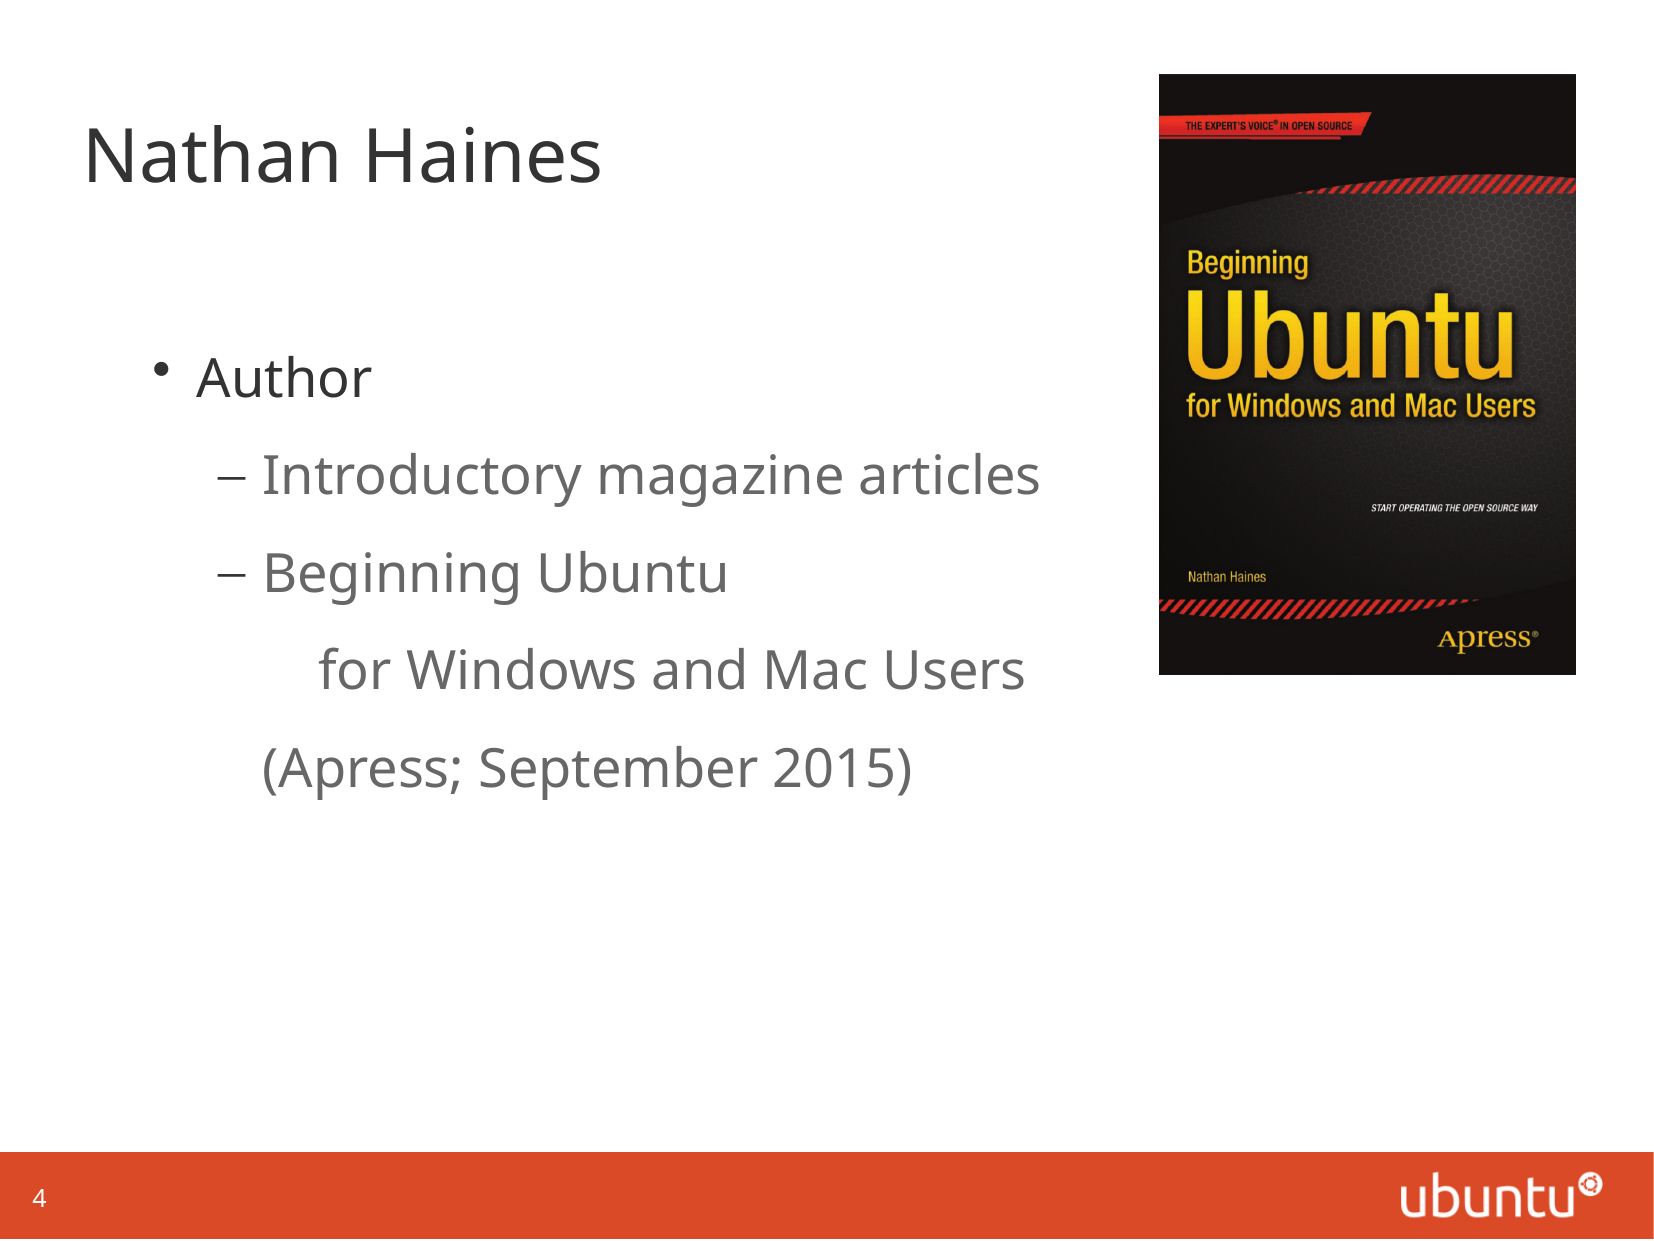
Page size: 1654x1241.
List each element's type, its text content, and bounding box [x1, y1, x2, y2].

title Nathan Haines [82, 49, 1571, 257]
picture [1159, 74, 1576, 676]
list Author Introductory magazine articles Beginning Ubuntu for Windows and Mac Users (Apress; September 2015) [87, 301, 1579, 1022]
picture [0, 1152, 1654, 1239]
